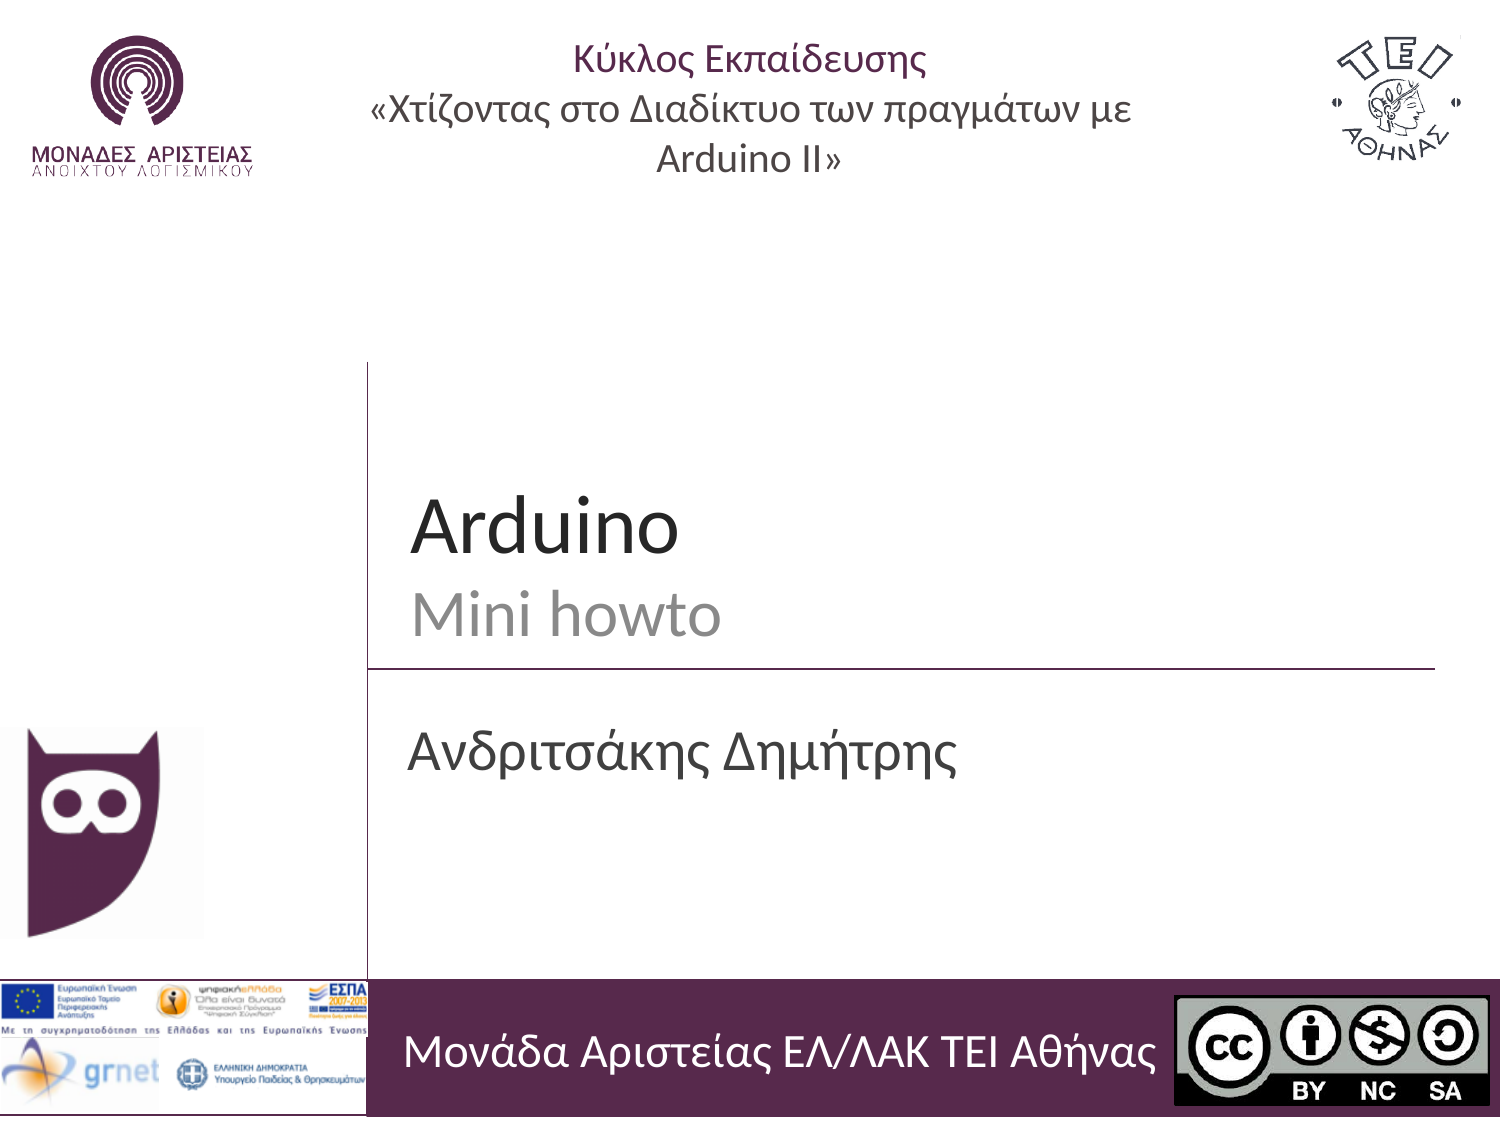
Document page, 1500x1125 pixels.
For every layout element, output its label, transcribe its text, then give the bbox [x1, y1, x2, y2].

picture [1331, 35, 1461, 167]
picture [31, 35, 253, 177]
text_box Ανδριτσάκης Δημήτρης [392, 704, 1455, 963]
picture [0, 982, 368, 1113]
title Arduino Mini howto [395, 357, 1459, 658]
subtitle Μονάδα Αριστείας ΕΛ/ΛΑΚ ΤΕΙ Αθήνας [387, 992, 1488, 1105]
picture [175, 1057, 366, 1092]
picture [1174, 995, 1490, 1106]
text_box Κύκλος Εκπαίδευσης «Χτίζοντας στο Διαδίκτυο των πραγμάτων με Arduino II» [280, 22, 1220, 189]
picture [0, 727, 204, 939]
